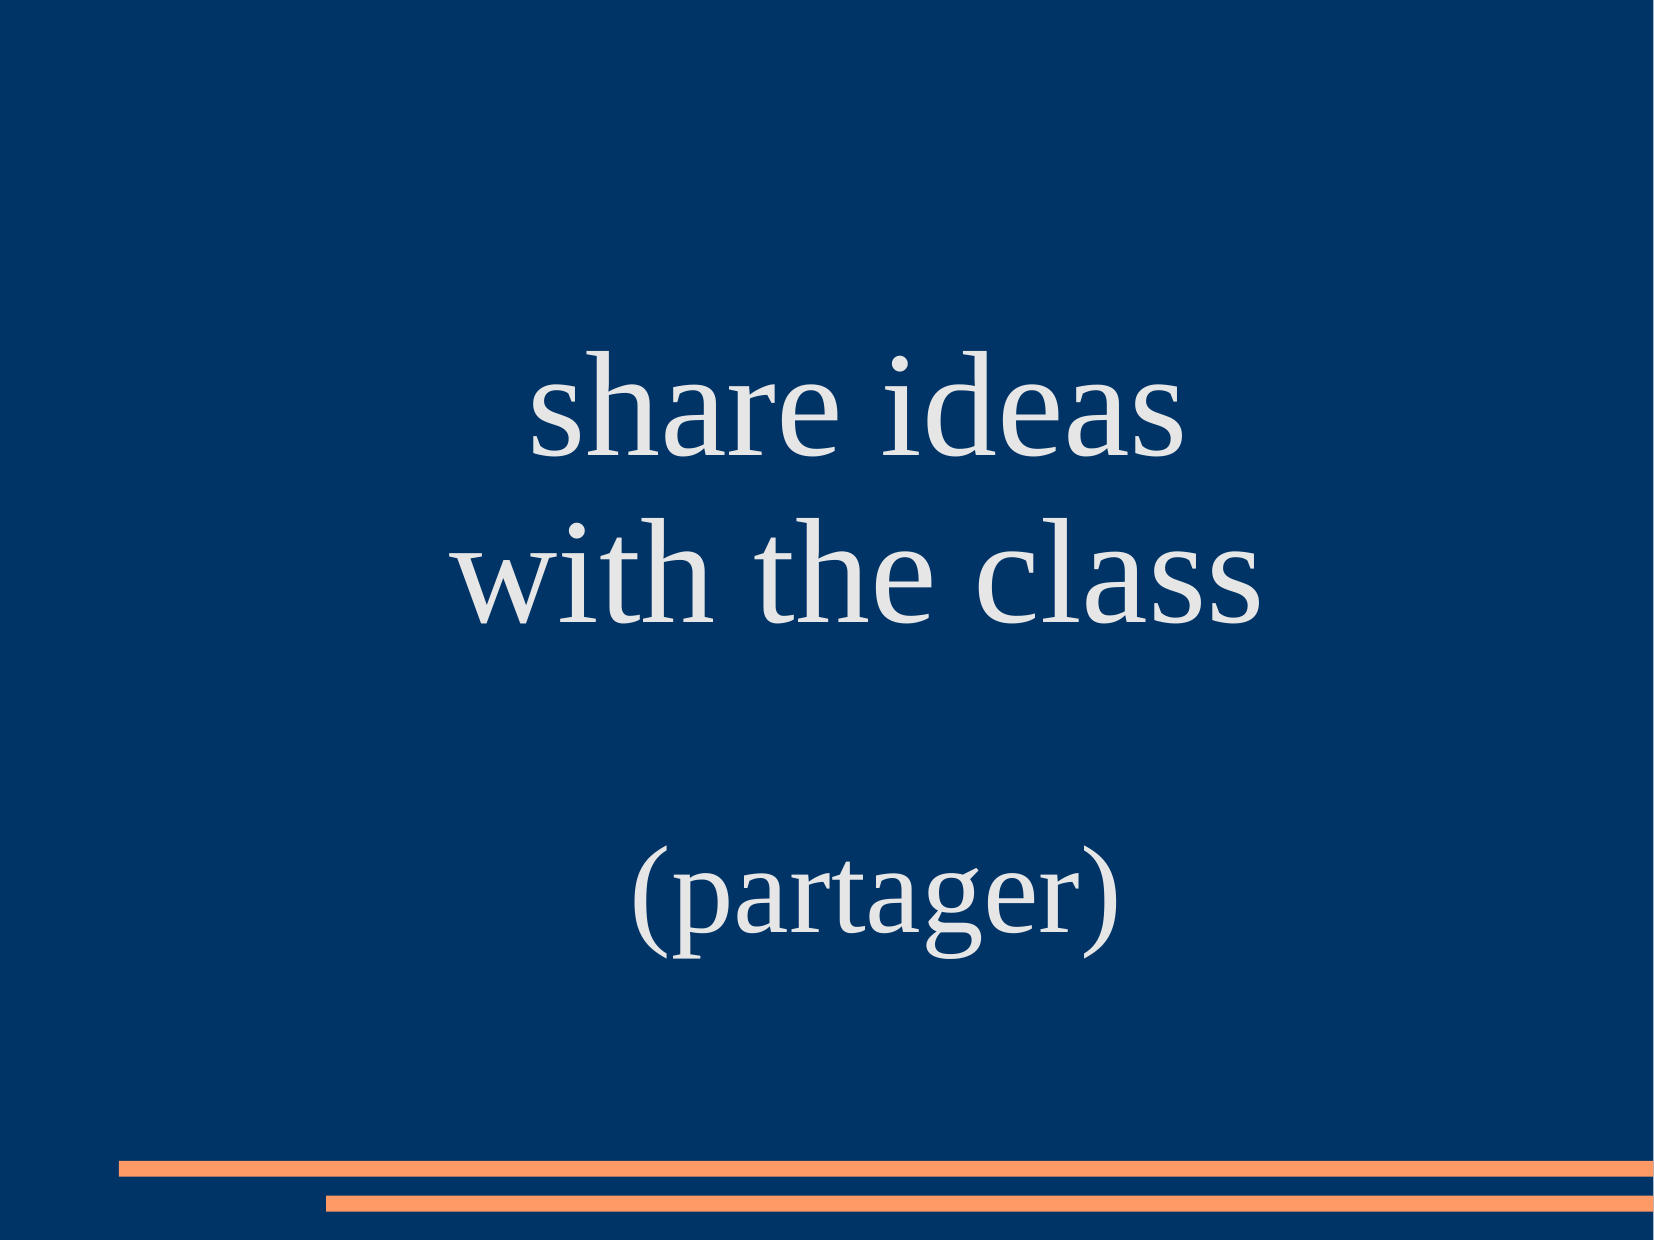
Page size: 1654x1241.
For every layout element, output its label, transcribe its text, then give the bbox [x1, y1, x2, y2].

list share ideas with the class (partager) [121, 322, 1561, 1132]
